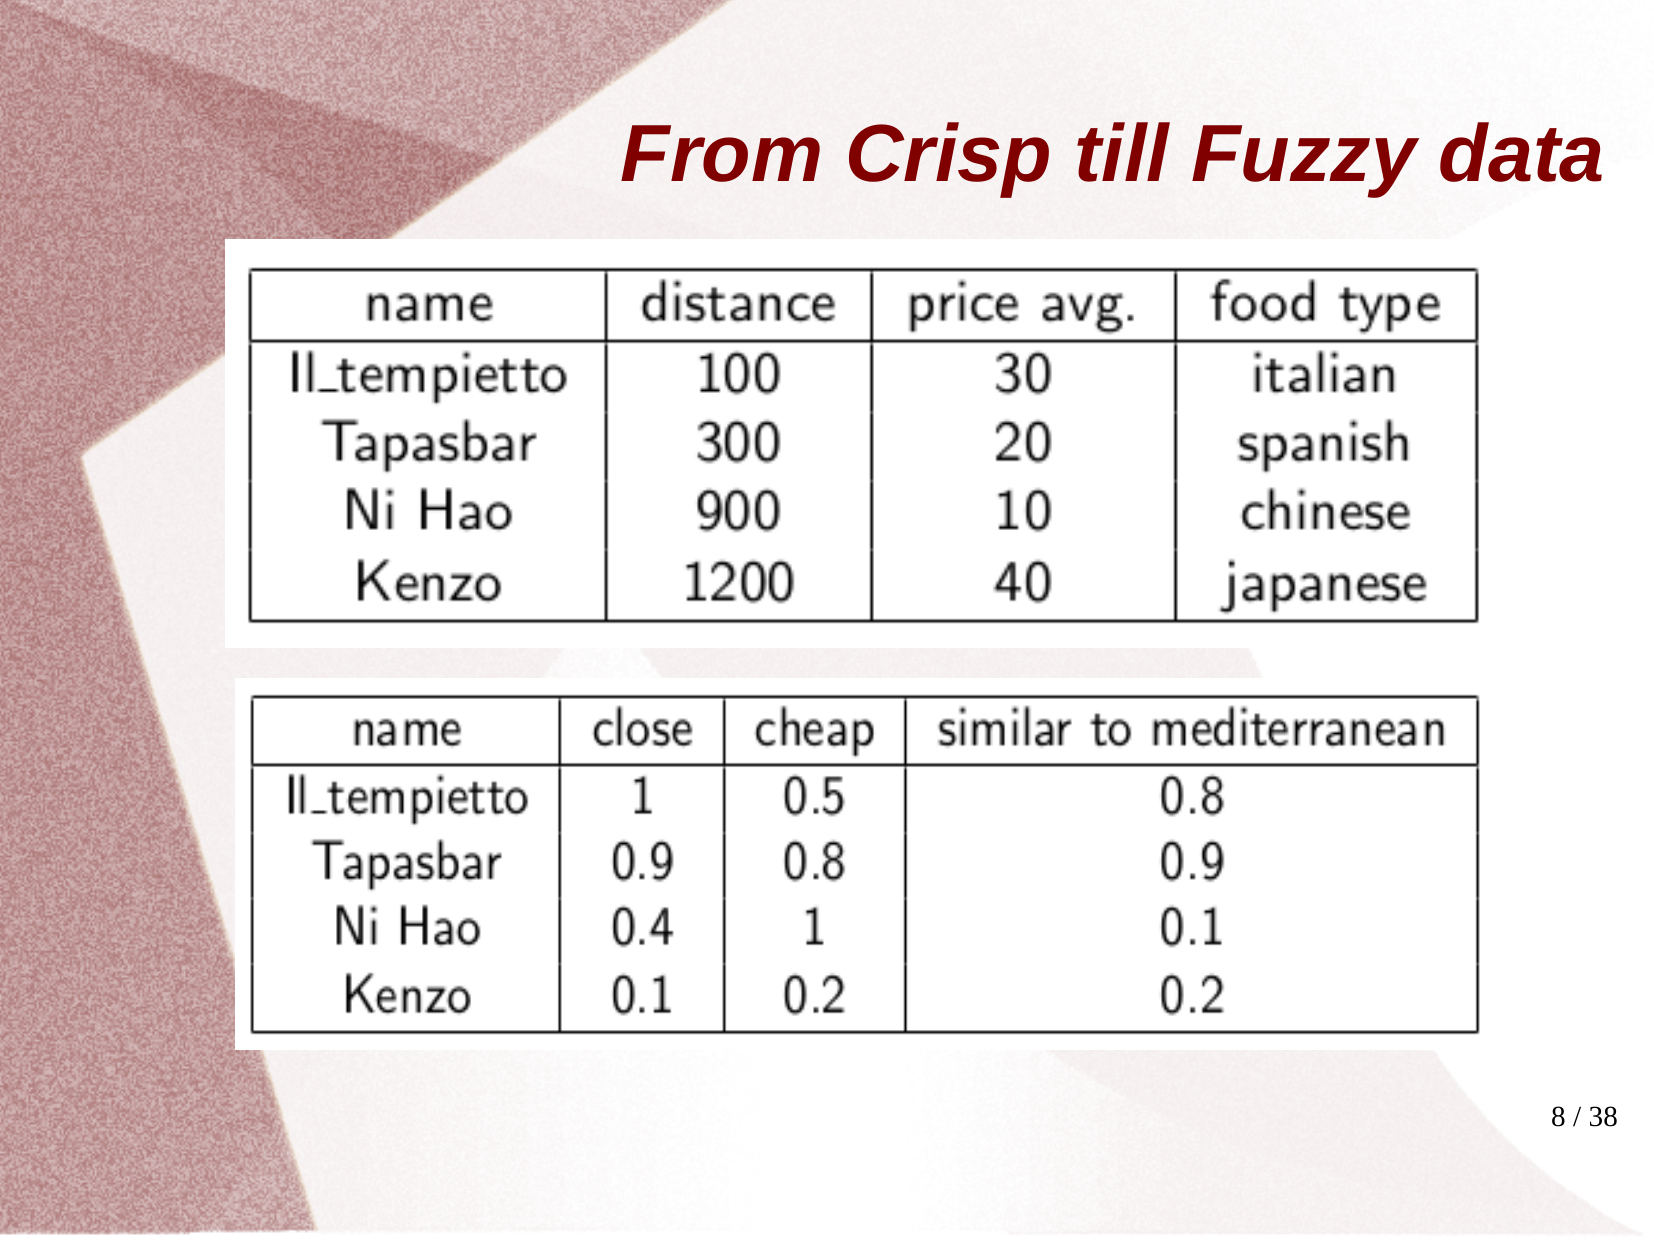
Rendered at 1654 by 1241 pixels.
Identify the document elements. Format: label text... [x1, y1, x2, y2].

title From Crisp till Fuzzy data [596, 49, 1607, 257]
picture [0, 0, 1654, 1241]
